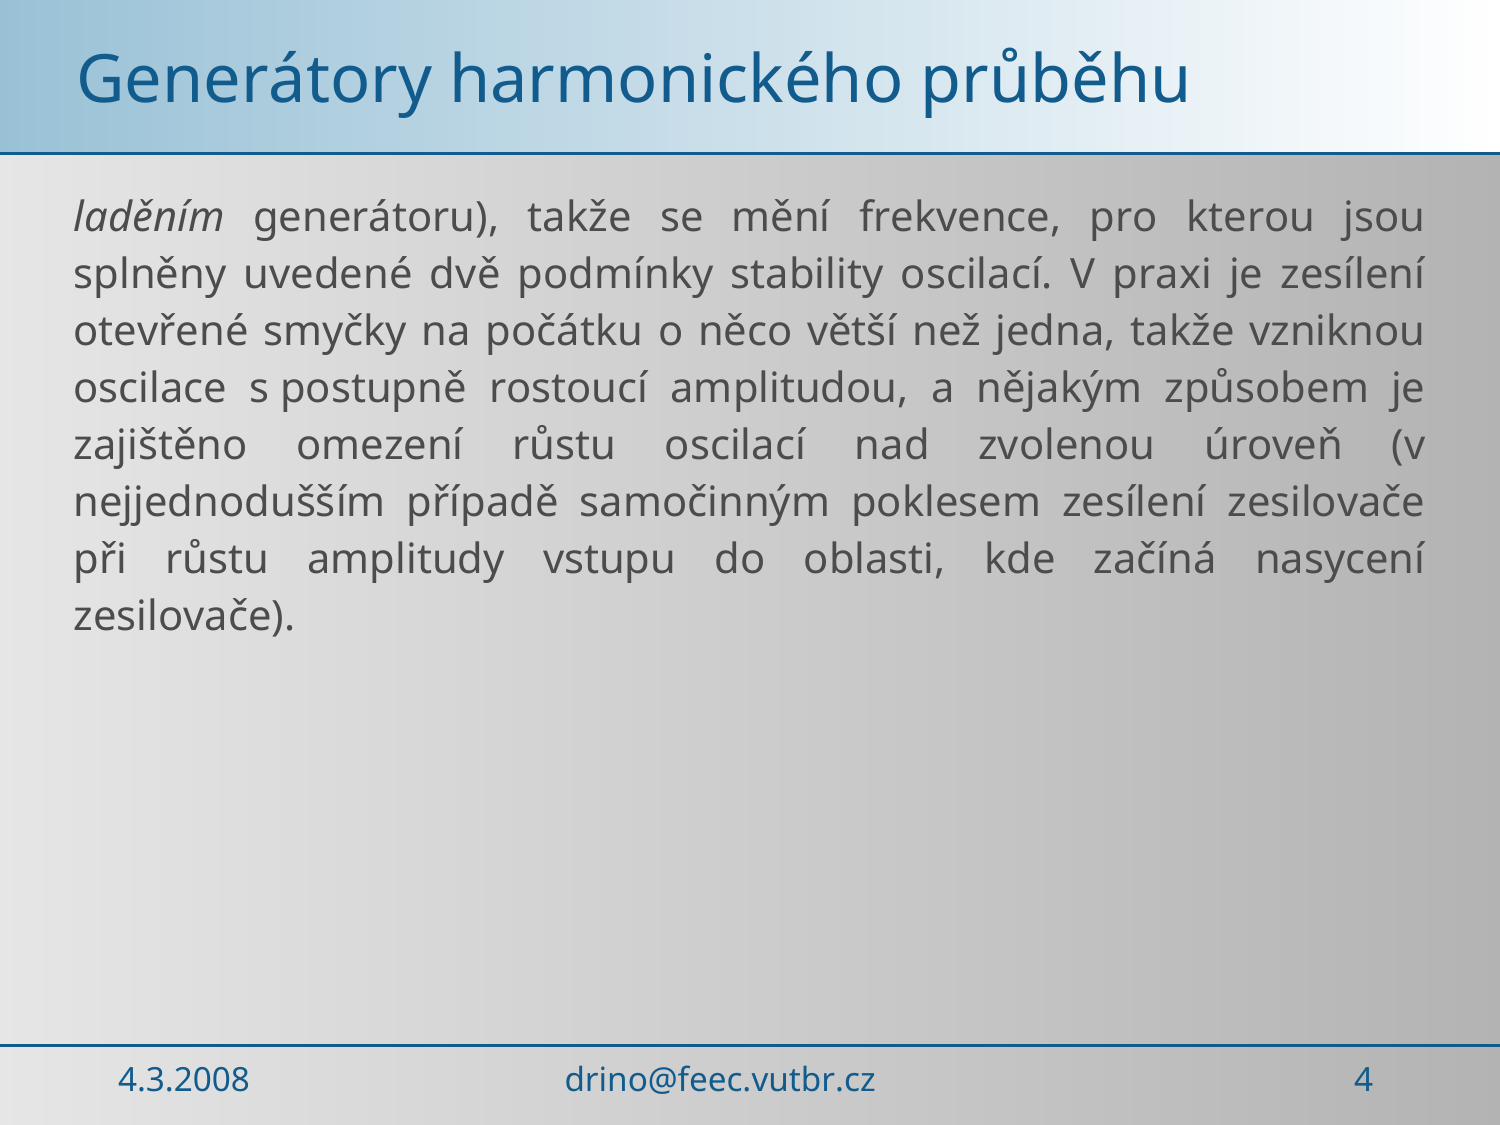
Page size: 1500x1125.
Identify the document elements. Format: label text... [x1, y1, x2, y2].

title Generátory harmonického průběhu [0, 0, 1500, 152]
text_box 4.3.2008 [103, 1049, 432, 1125]
text_box <číslo> [1075, 1049, 1388, 1125]
text_box drino@feec.vutbr.cz [454, 1049, 987, 1125]
text_box laděním generátoru), takže se mění frekvence, pro kterou jsou splněny uvedené dvě podmínky stability oscilací. V praxi je zesílení otevřené smyčky na počátku o něco větší než jedna, takže vzniknou oscilace s postupně rostoucí amplitudou, a nějakým způsobem je zajištěno omezení růstu oscilací nad zvolenou úroveň (v nejjednodušším případě samočinným poklesem zesílení zesilovače při růstu amplitudy vstupu do oblasti, kde začíná nasycení zesilovače). [59, 178, 1442, 651]
